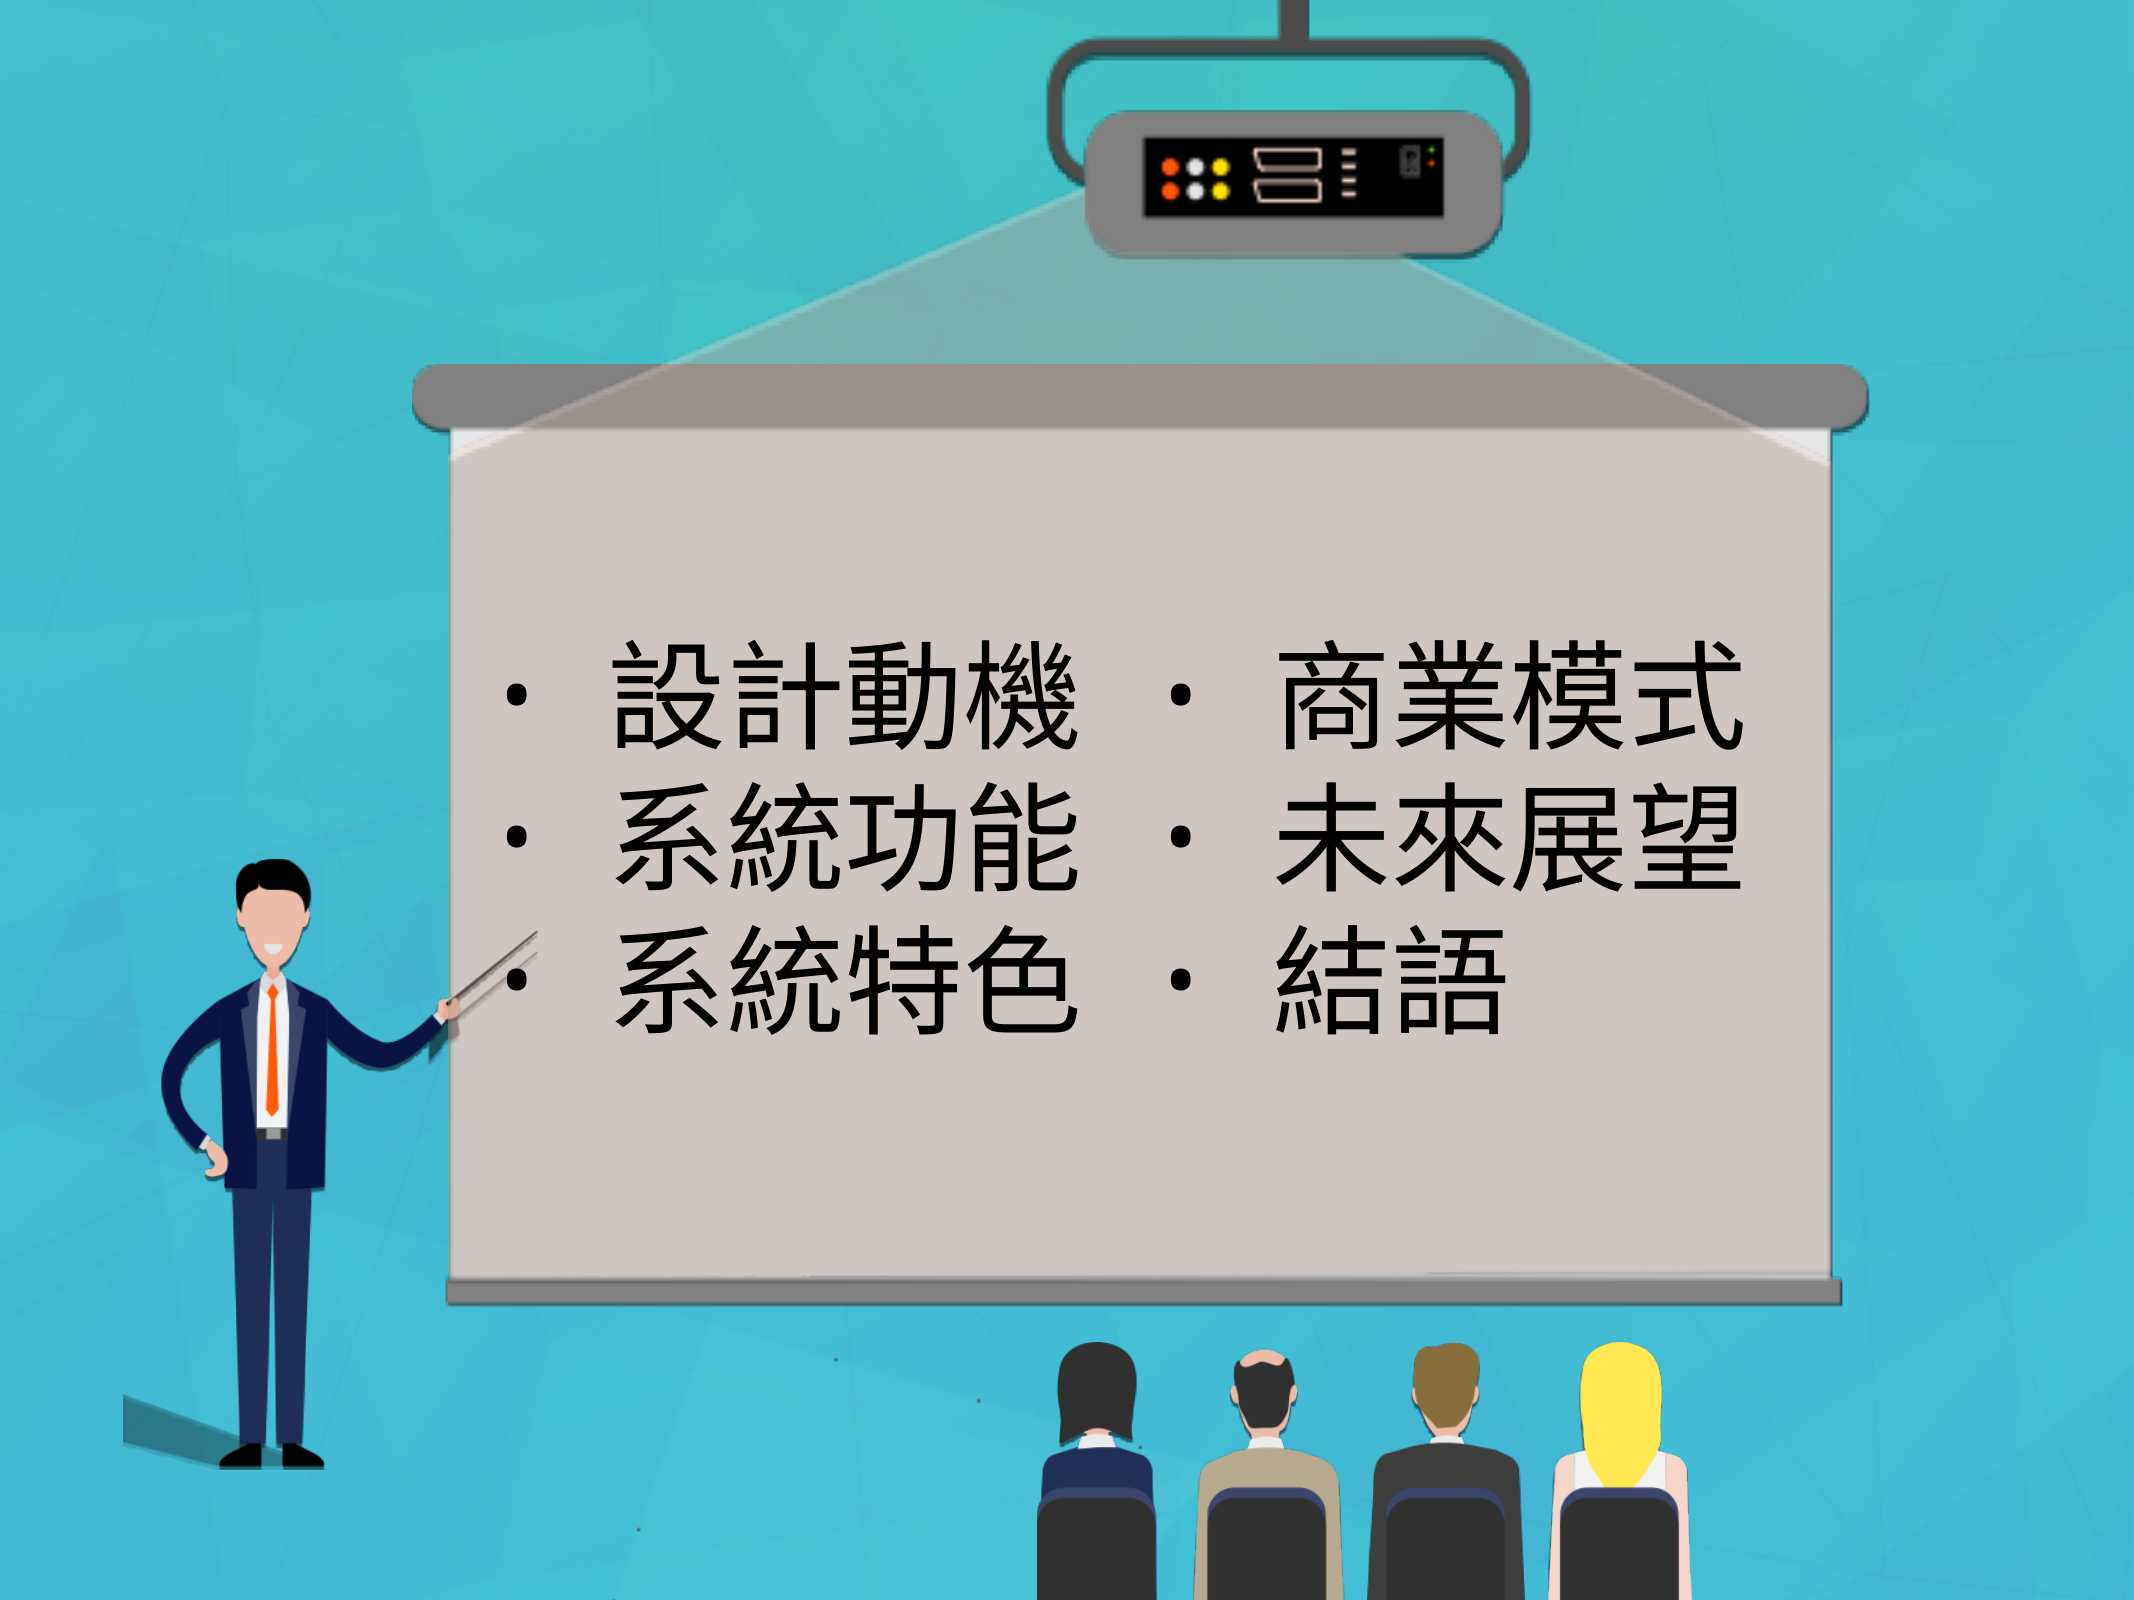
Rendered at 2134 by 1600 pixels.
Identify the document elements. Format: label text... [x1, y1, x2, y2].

text_box 商業模式 未來展望 結語 [1157, 613, 1970, 1057]
text_box 設計動機 系統功能 系統特色 [492, 613, 1157, 1057]
picture [0, 0, 2134, 1600]
